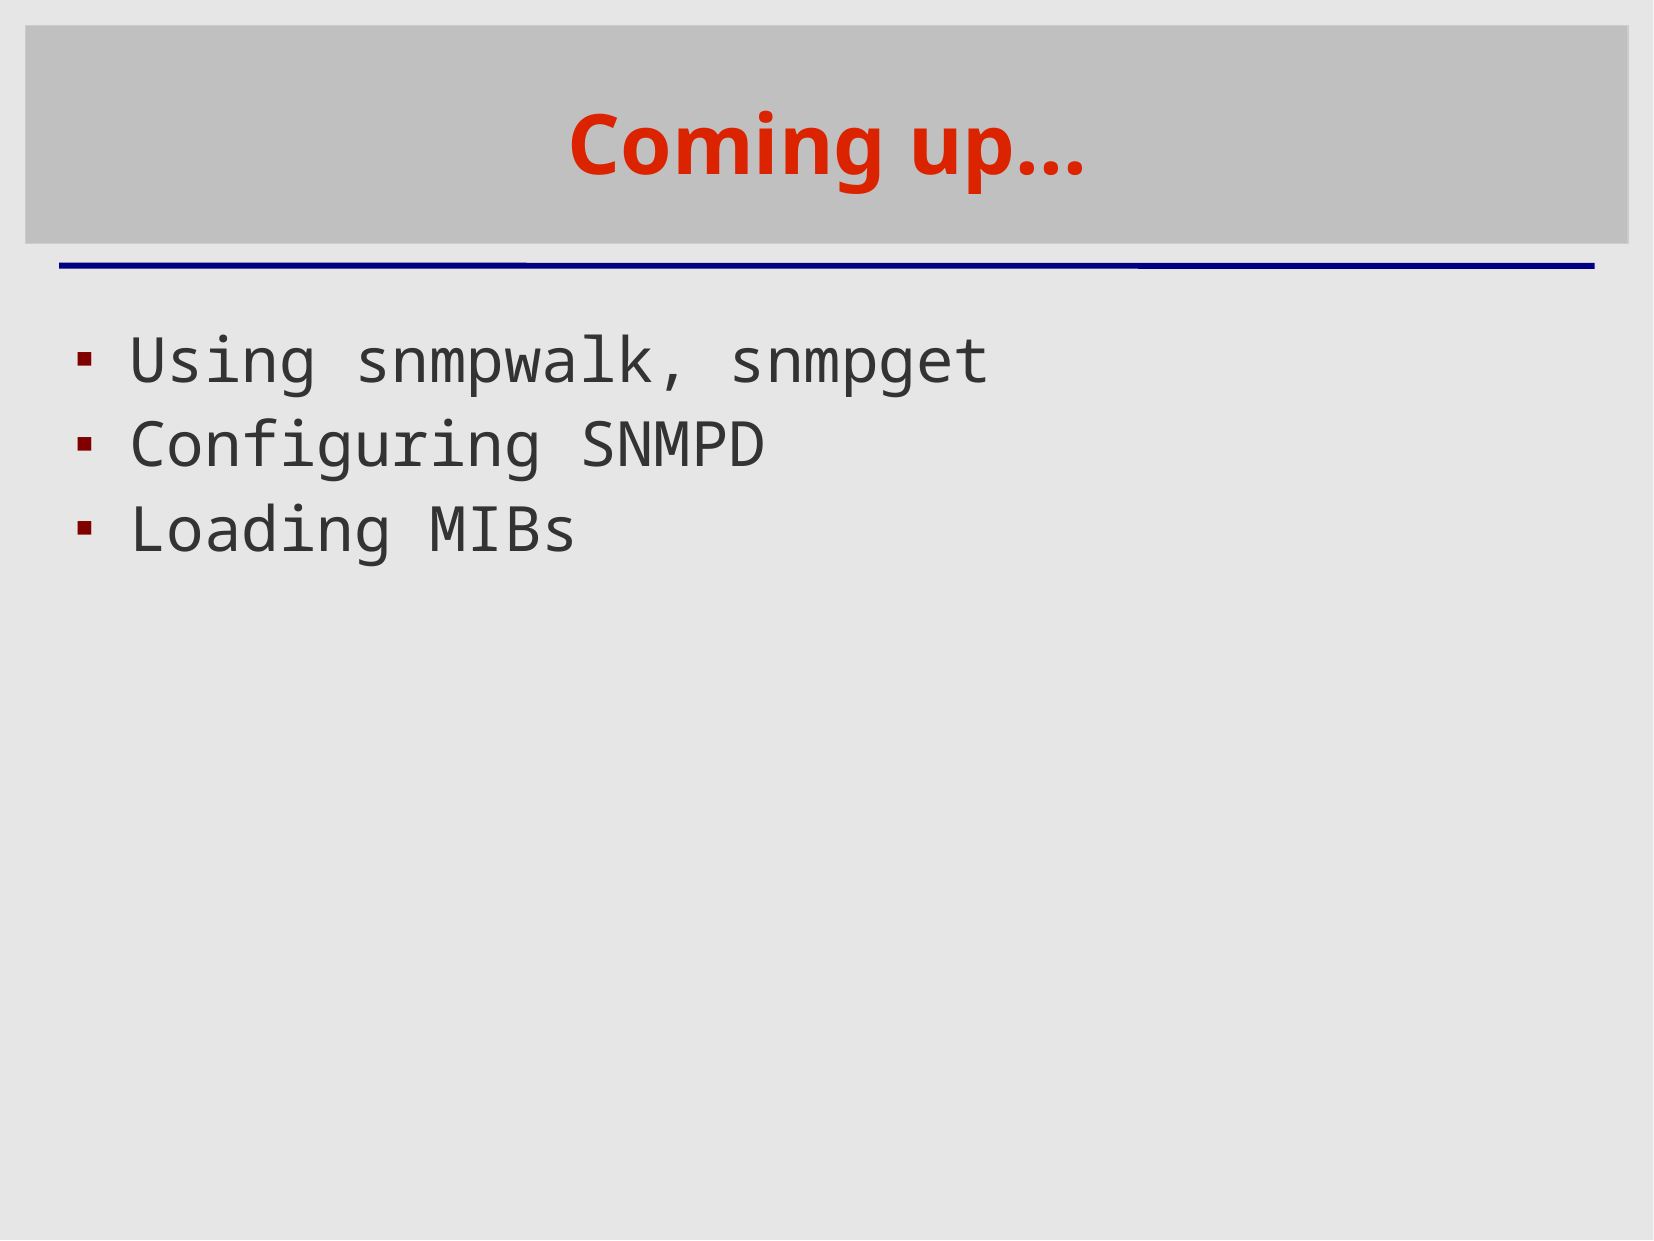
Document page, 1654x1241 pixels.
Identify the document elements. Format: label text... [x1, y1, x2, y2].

list Using snmpwalk, snmpget Configuring SNMPD Loading MIBs [59, 322, 1594, 1132]
title Coming up... [121, 46, 1534, 253]
